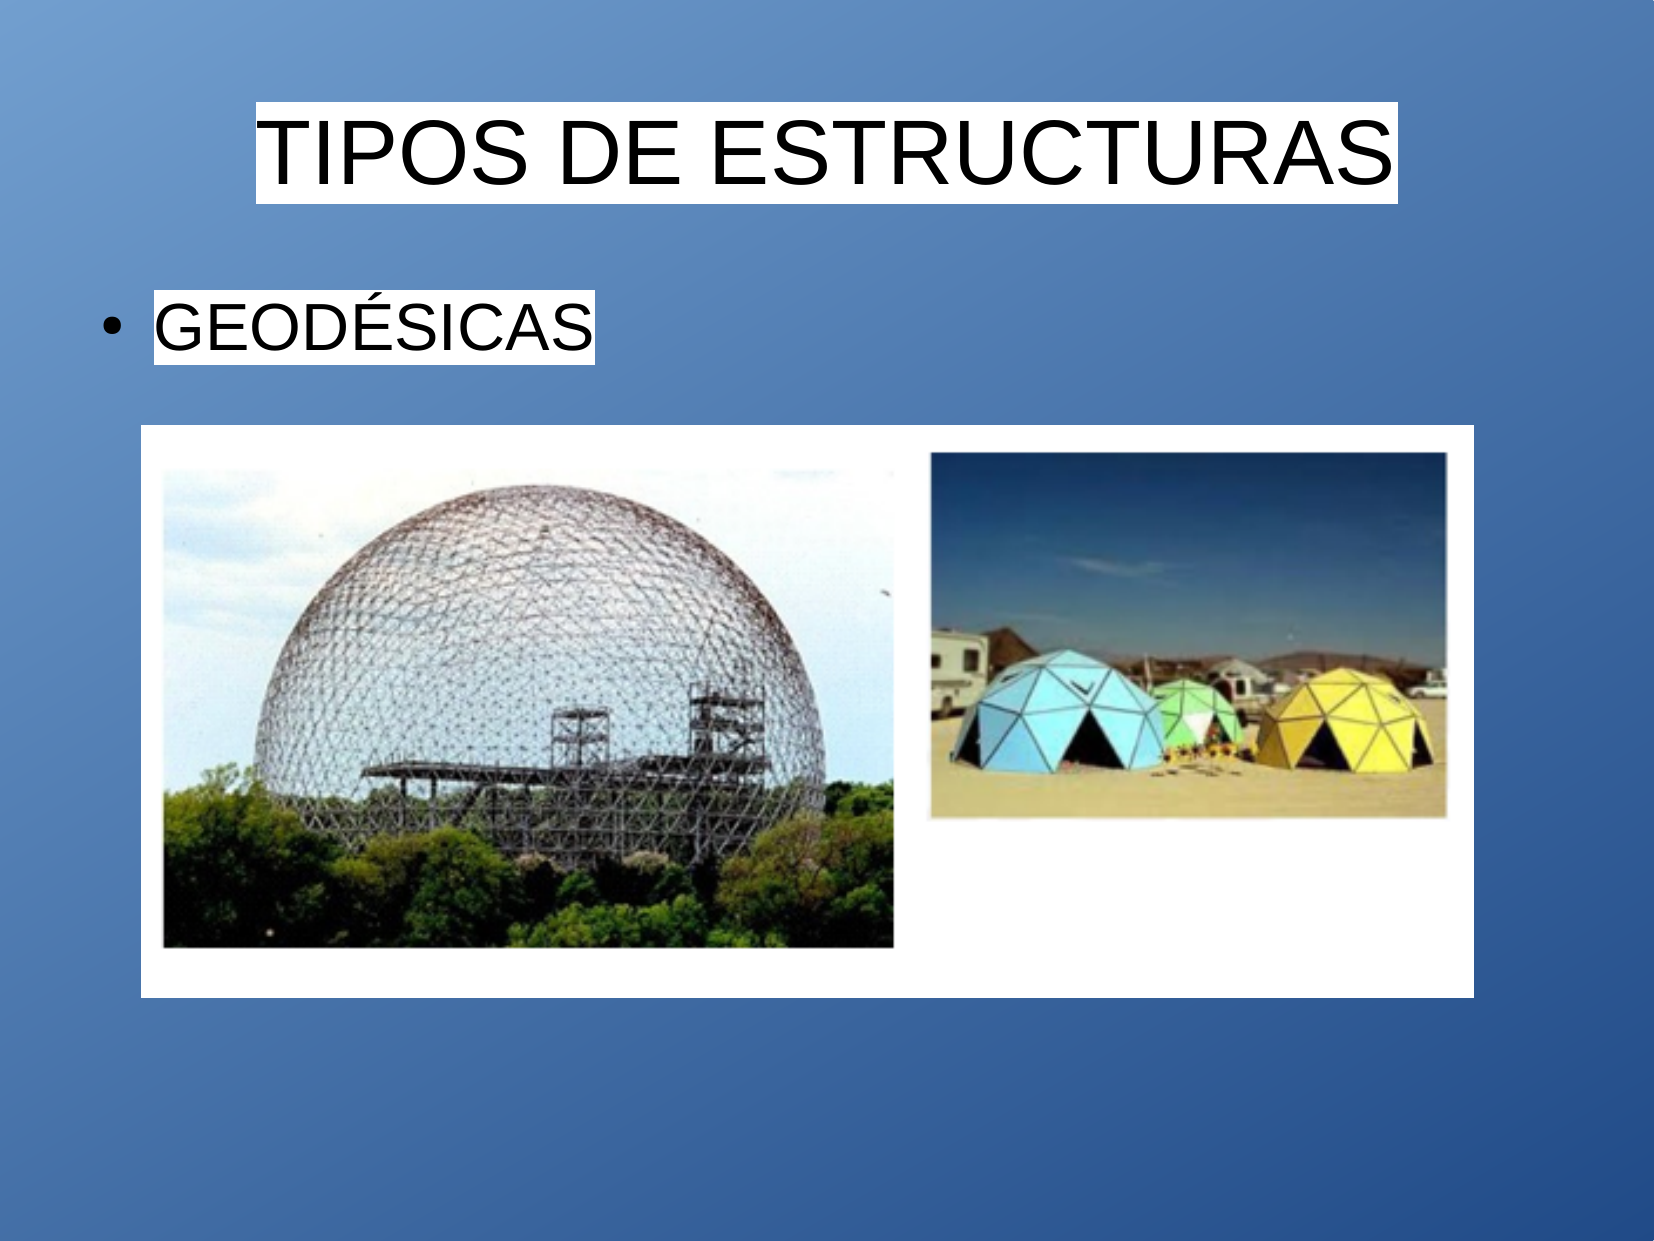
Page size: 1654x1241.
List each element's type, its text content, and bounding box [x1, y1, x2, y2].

picture [141, 425, 1474, 998]
list GEODÉSICAS [82, 290, 1571, 634]
title TIPOS DE ESTRUCTURAS [82, 49, 1571, 257]
